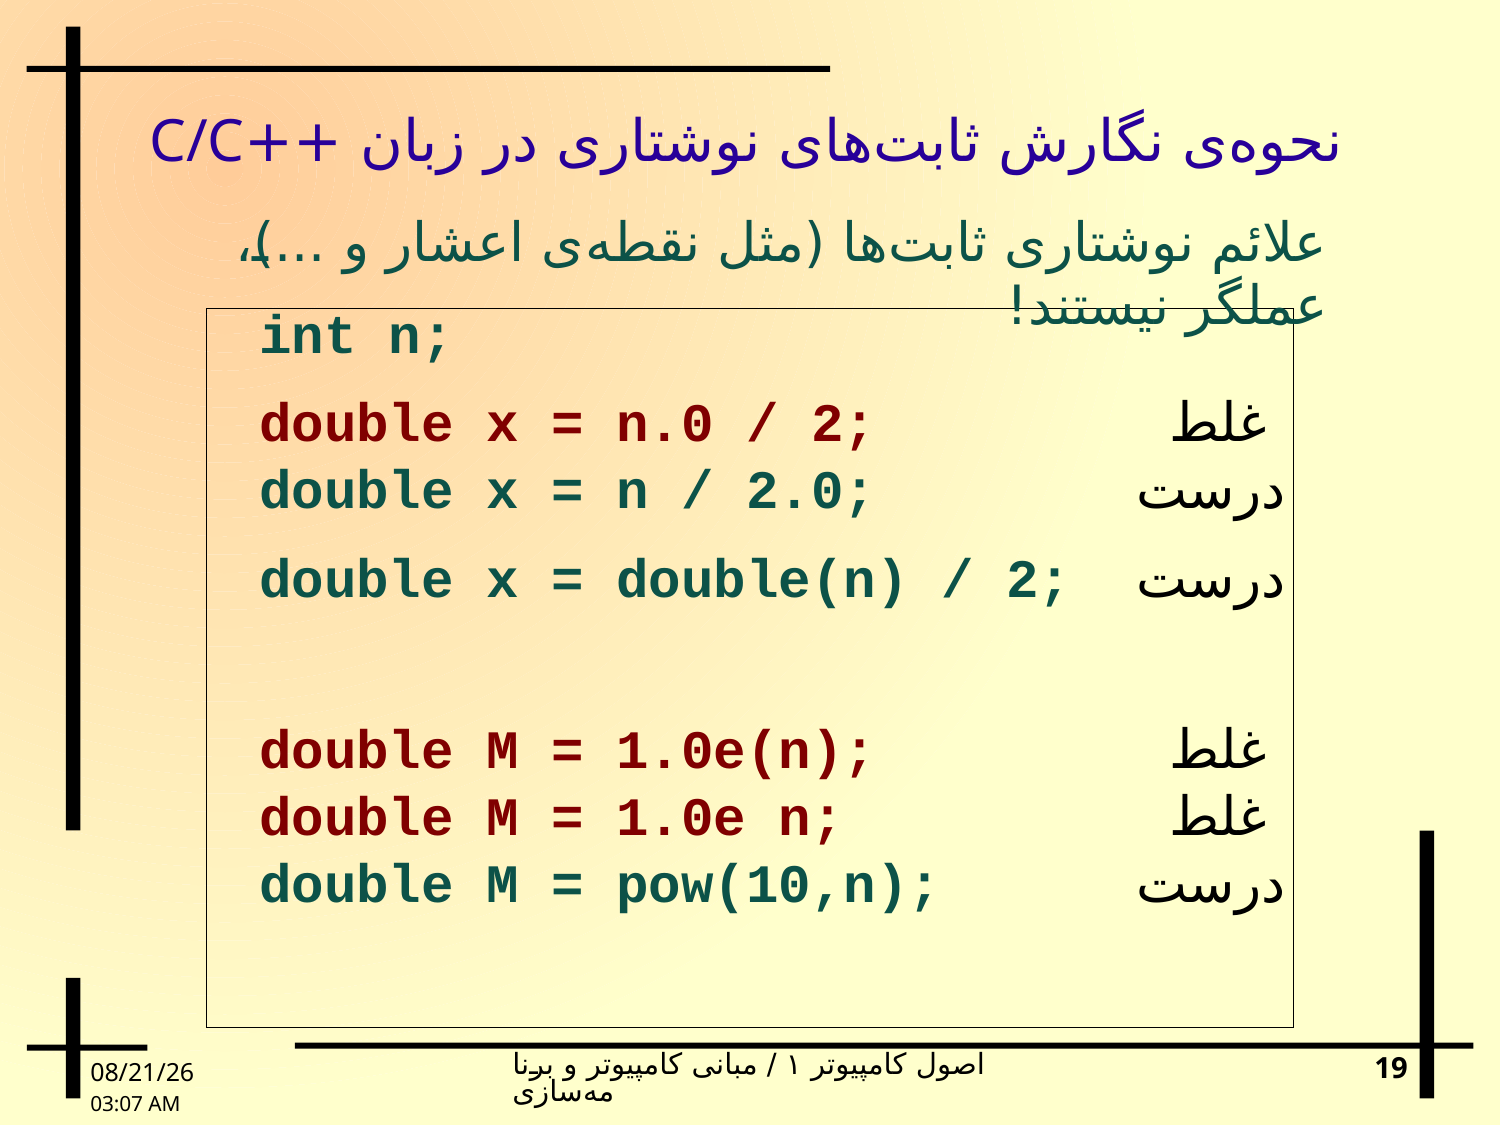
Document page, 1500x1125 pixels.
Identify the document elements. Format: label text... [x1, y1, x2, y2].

list علائم نوشتاری ثابت‌ها (مثل نقطه‌ی اعشار و ...)، عملگر نیستند! [119, 211, 1381, 312]
title نحوه‌ی نگارش ثابت‌های نوشتاری در زبان ++C/C [131, 79, 1361, 199]
list int n; double x = n.0 / 2; غلط double x = n / 2.0; درست double x = double(n) / 2; درست double M = 1.0e(n); غلط double M = 1.0e n; غلط double M = pow(10,n); درست [206, 312, 1294, 1028]
